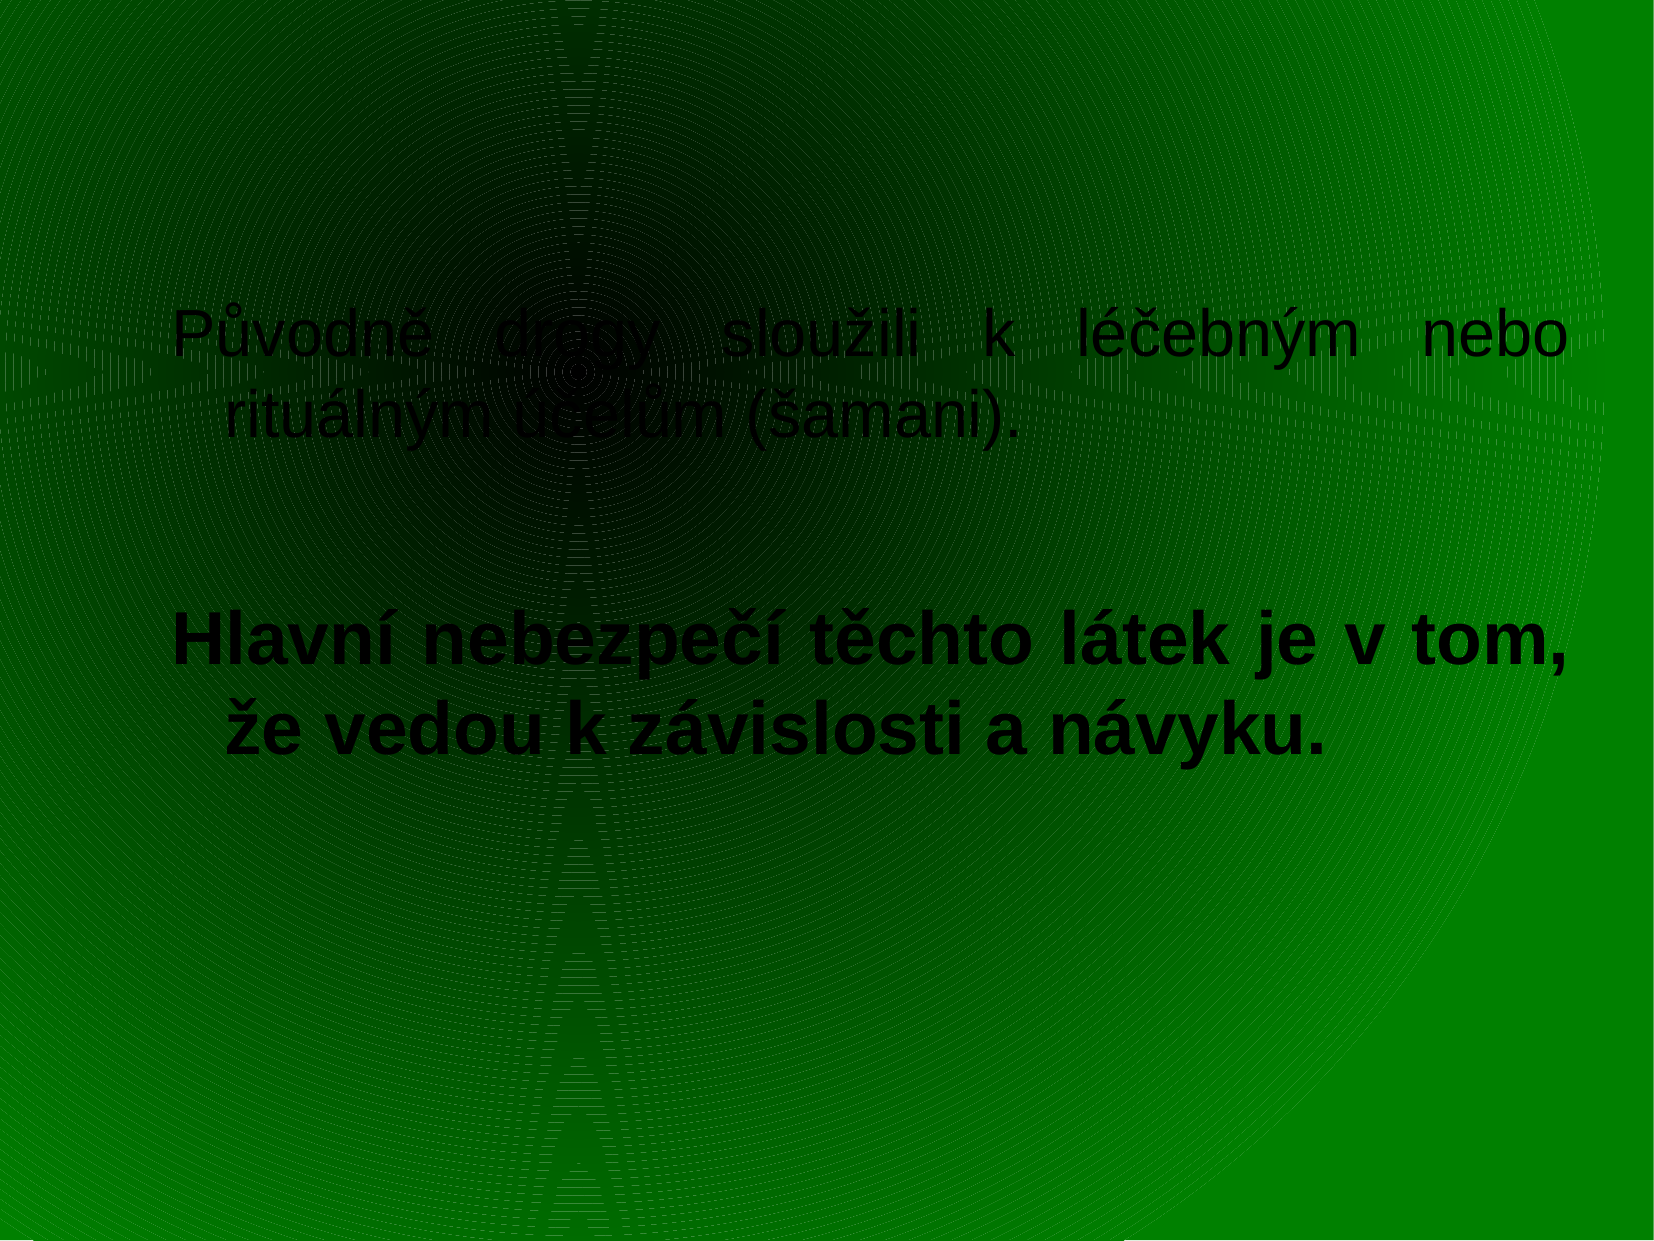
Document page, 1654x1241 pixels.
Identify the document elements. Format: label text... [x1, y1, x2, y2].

list Původně drogy sloužili k léčebným nebo rituálným účelům (šamani). Hlavní nebezpečí těchto látek je v tom, že vedou k závislosti a návyku. [82, 290, 1571, 1109]
